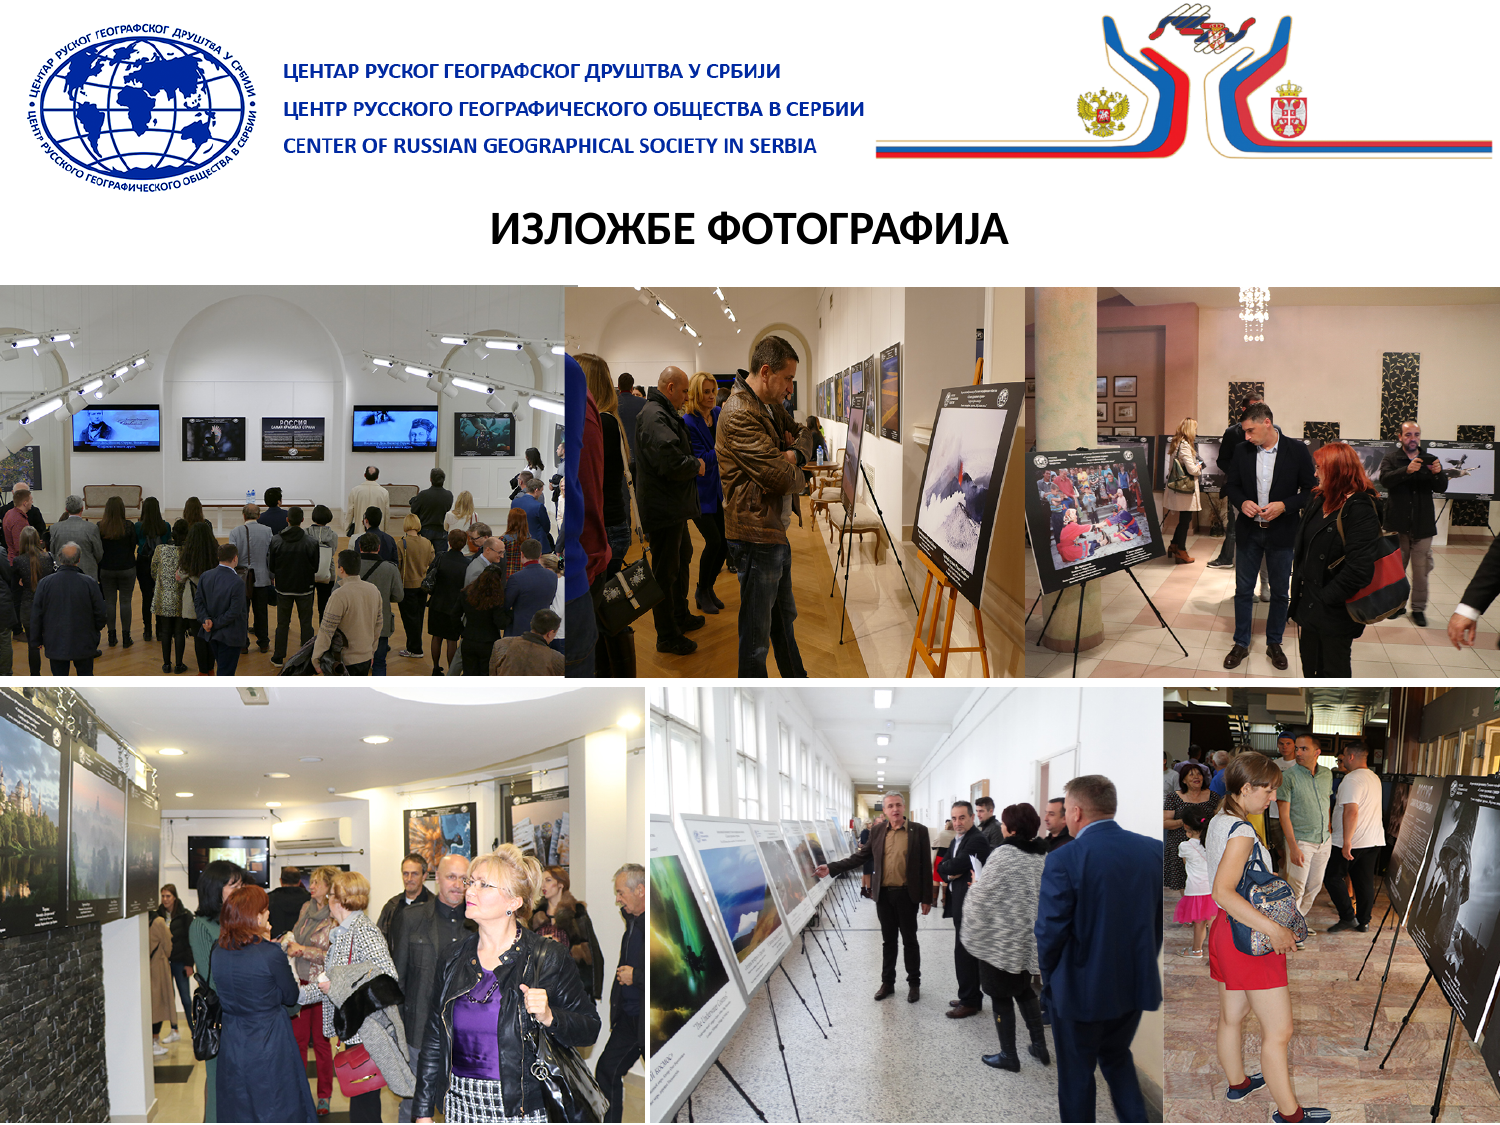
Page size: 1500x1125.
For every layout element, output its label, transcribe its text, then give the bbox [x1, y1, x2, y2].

picture [12, 0, 1500, 174]
picture [0, 285, 1500, 678]
text_box ИЗЛОЖБЕ ФОТОГРАФИЈА [0, 174, 1500, 275]
picture [650, 687, 1500, 1123]
picture [0, 687, 645, 1123]
